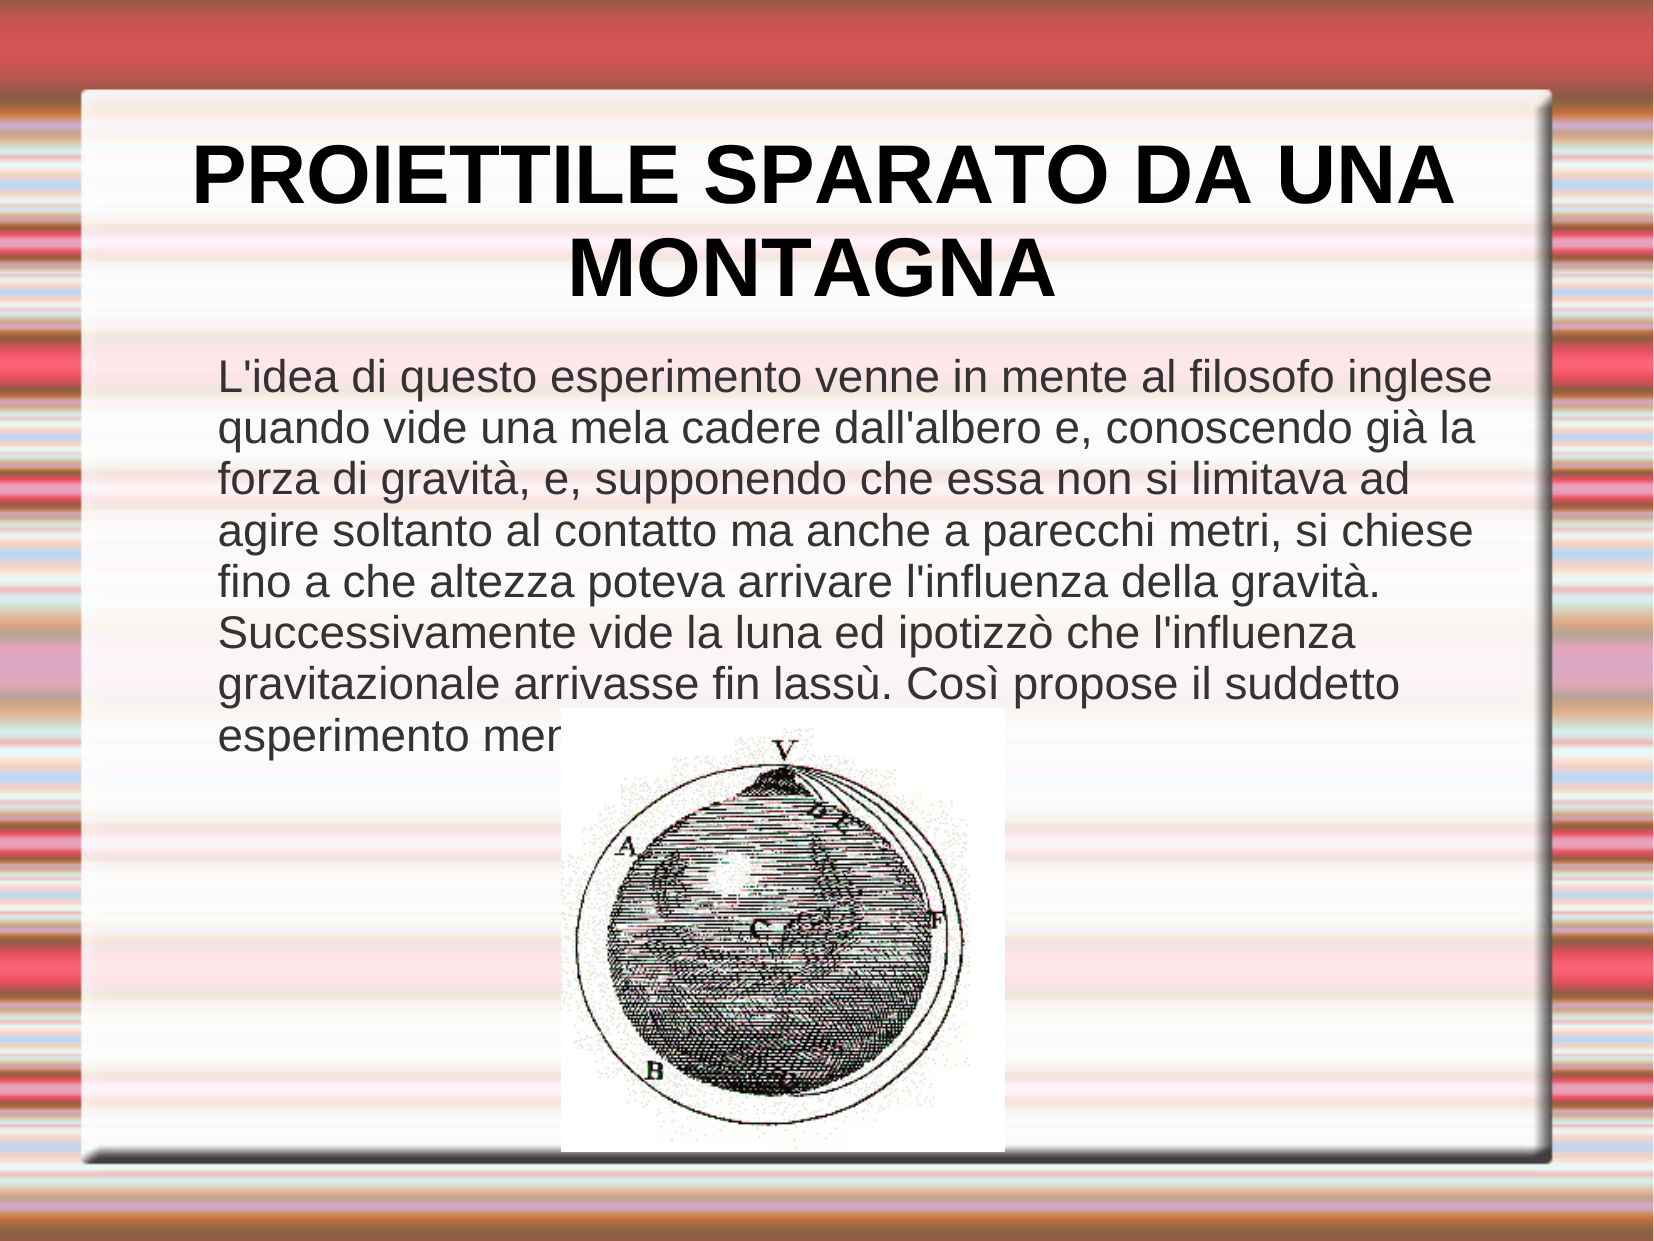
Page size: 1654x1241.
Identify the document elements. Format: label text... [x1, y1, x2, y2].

list L'idea di questo esperimento venne in mente al filosofo inglese quando vide una mela cadere dall'albero e, conoscendo già la forza di gravità, e, supponendo che essa non si limitava ad agire soltanto al contatto ma anche a parecchi metri, si chiese fino a che altezza poteva arrivare l'influenza della gravità. Successivamente vide la luna ed ipotizzò che l'influenza gravitazionale arrivasse fin lassù. Così propose il suddetto esperimento mentale: [134, 350, 1516, 1132]
picture [0, 0, 1654, 1241]
title PROIETTILE SPARATO DA UNA MONTAGNA [118, 118, 1531, 326]
